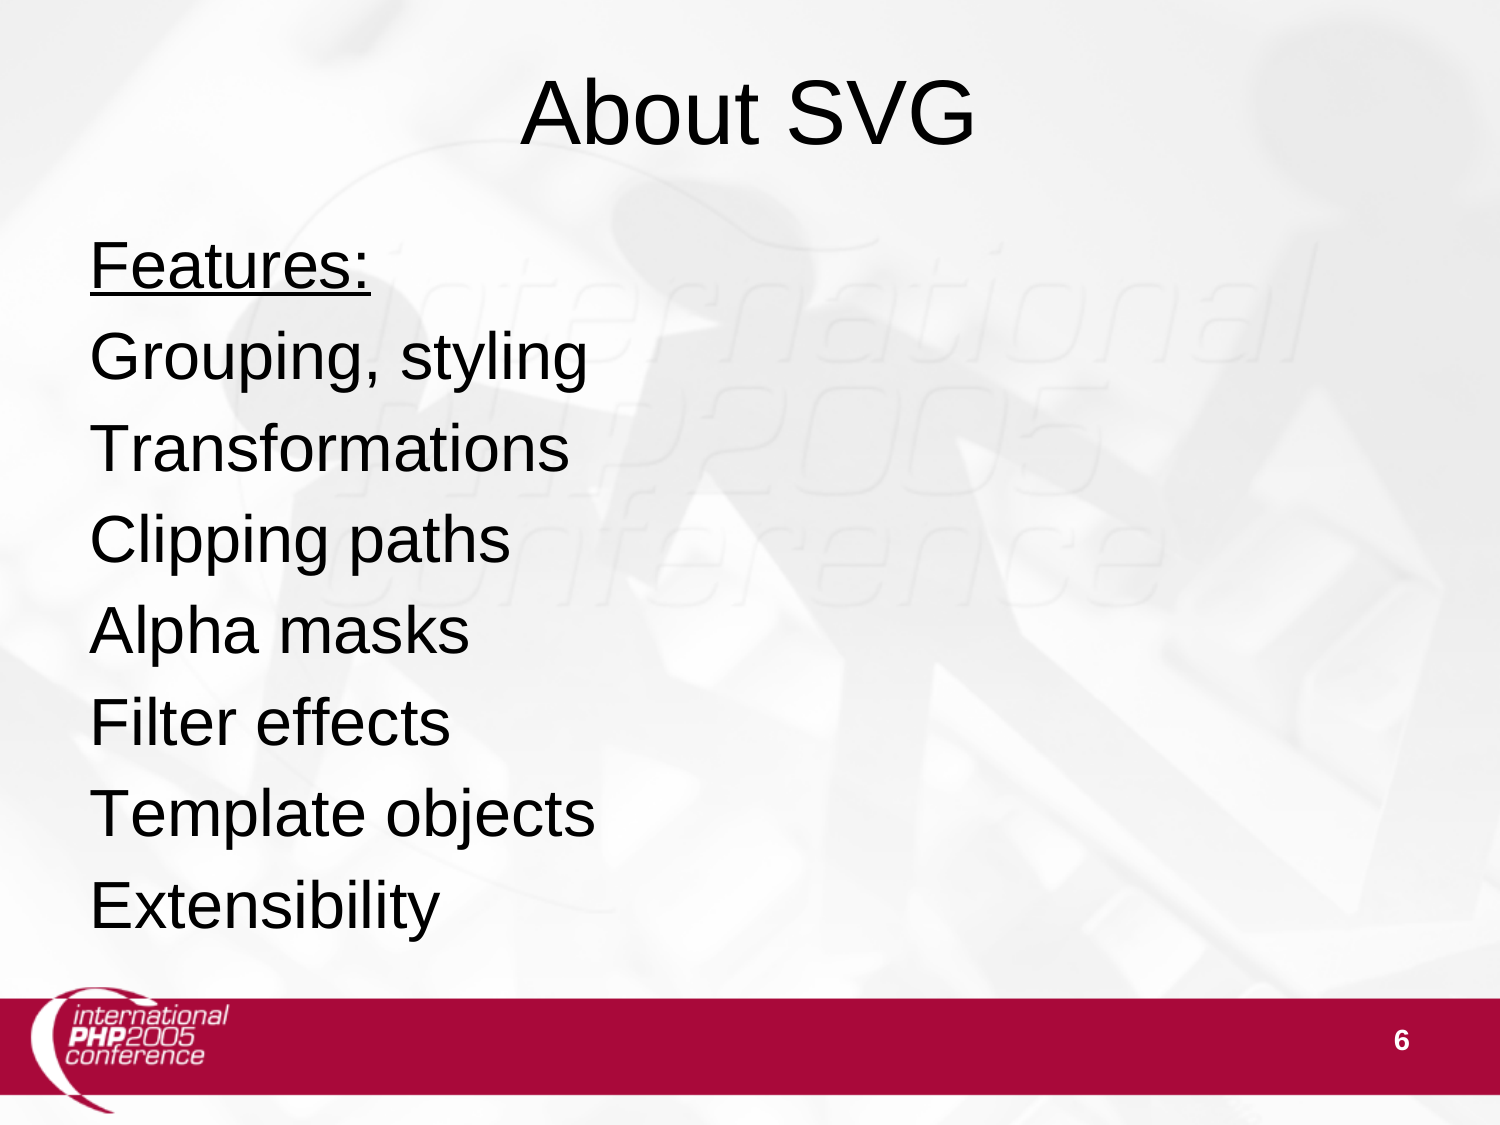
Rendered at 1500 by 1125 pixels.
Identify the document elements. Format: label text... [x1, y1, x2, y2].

list Features: Grouping, styling Transformations Clipping paths Alpha masks Filter effects Template objects Extensibility [75, 220, 1426, 977]
picture [0, 0, 1500, 1125]
title About SVG [75, 18, 1426, 207]
